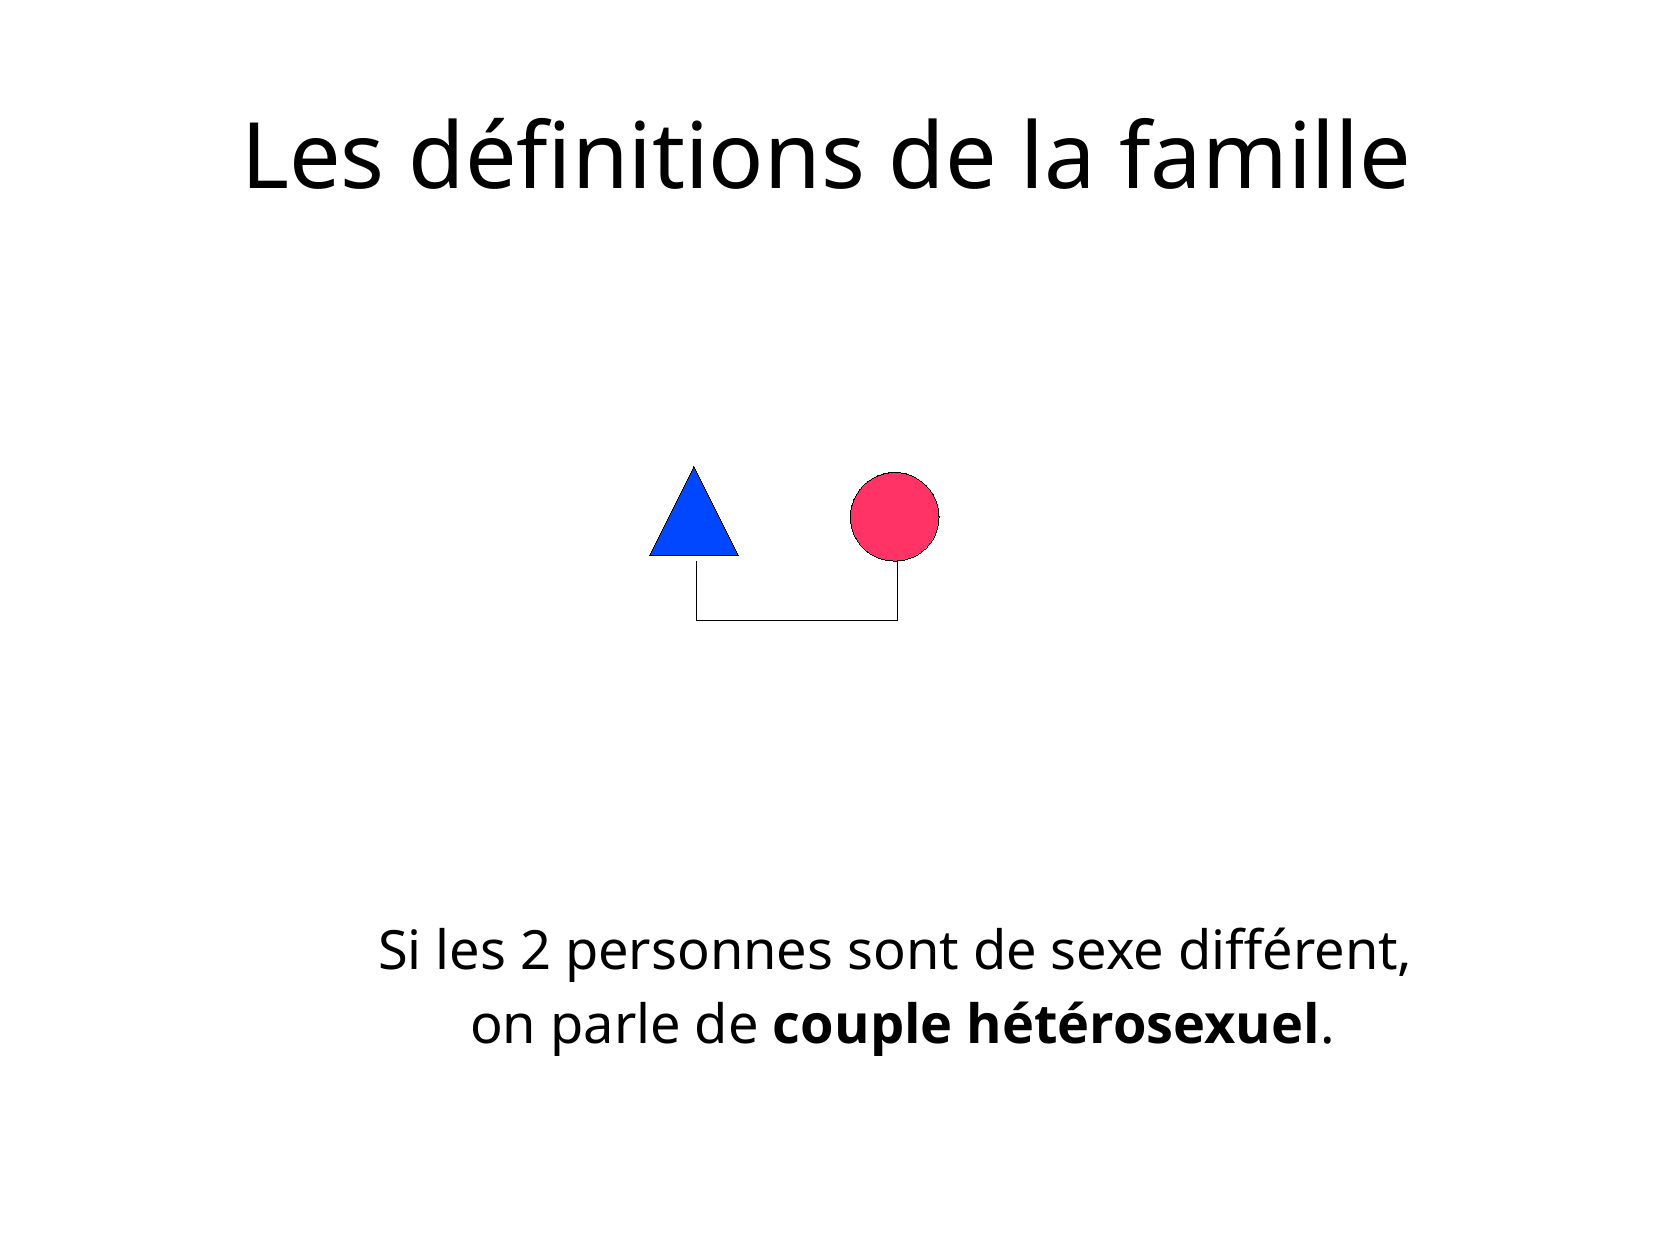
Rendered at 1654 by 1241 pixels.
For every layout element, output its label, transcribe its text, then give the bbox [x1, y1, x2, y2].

text_box Si les 2 personnes sont de sexe différent, on parle de couple hétérosexuel. [363, 915, 1291, 1056]
title Les définitions de la famille [82, 49, 1571, 257]
text_box [850, 472, 940, 562]
text_box [649, 466, 739, 556]
